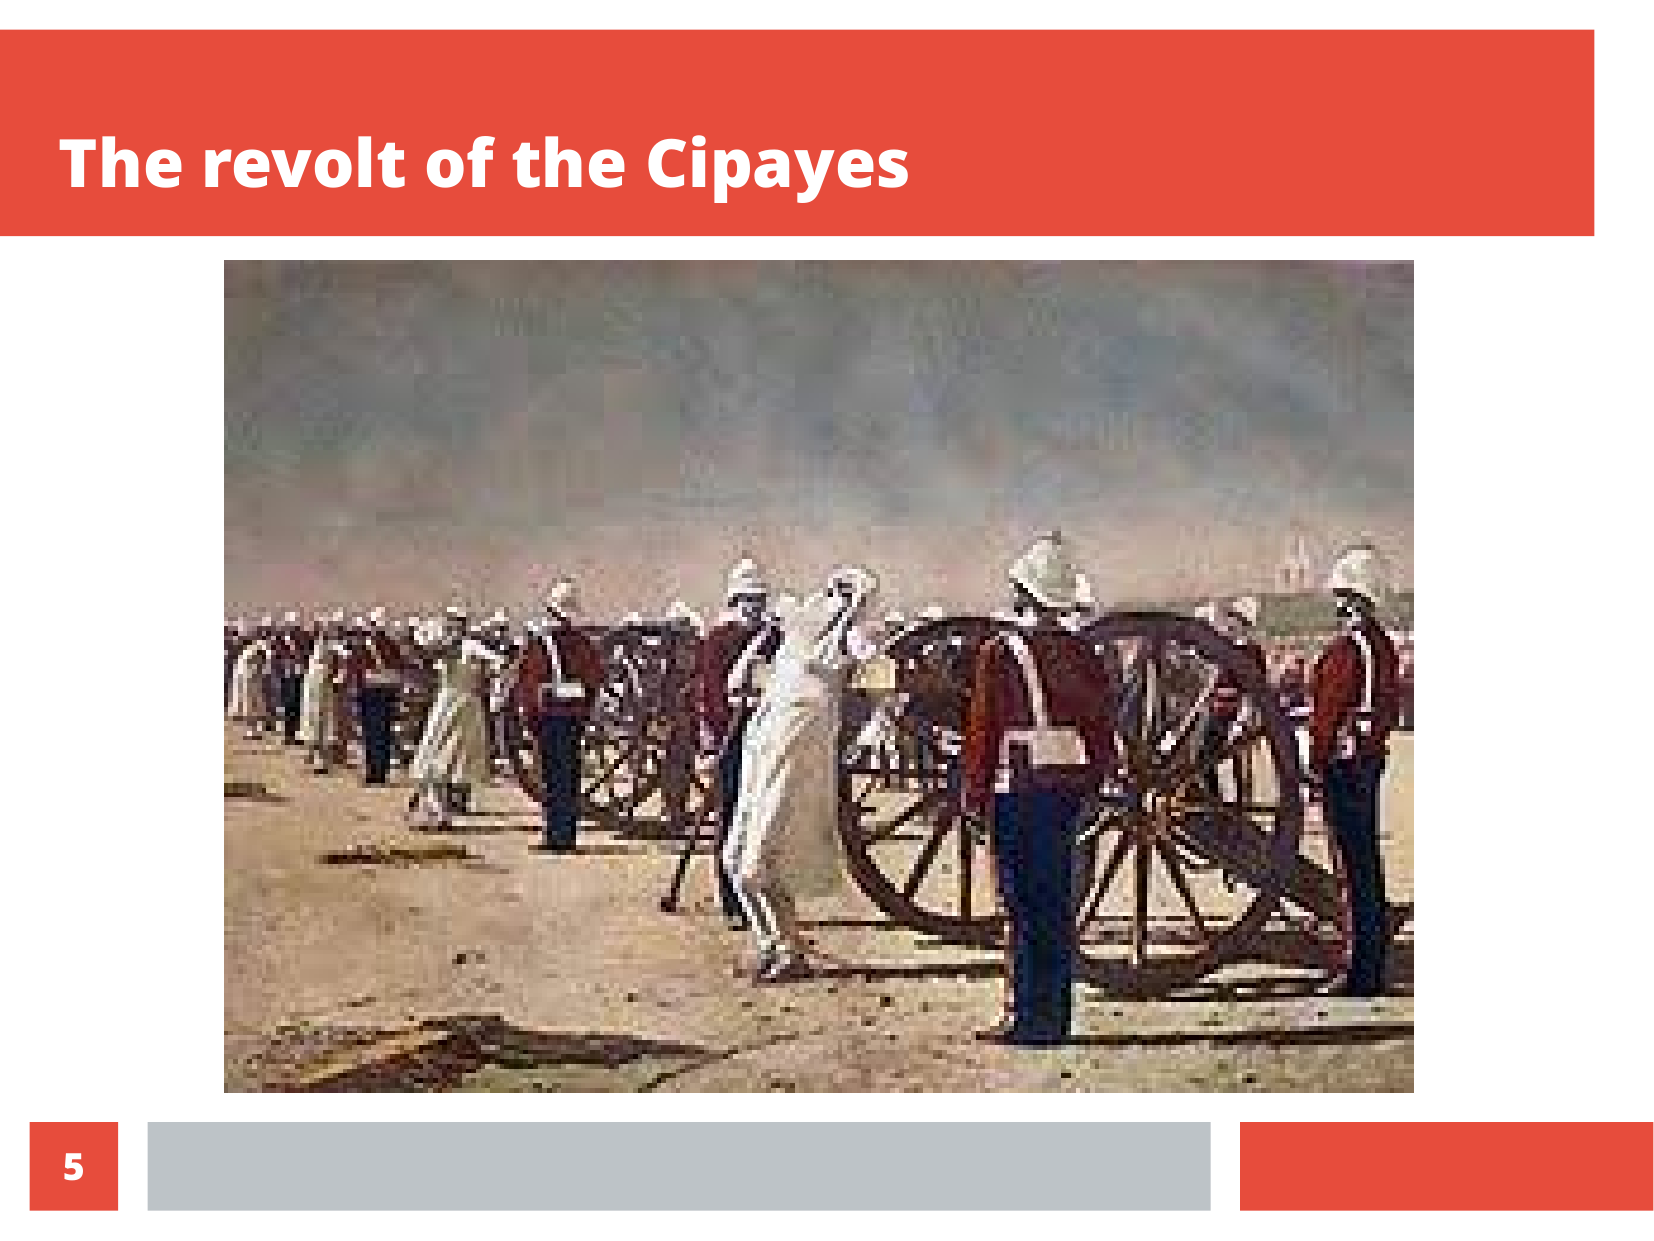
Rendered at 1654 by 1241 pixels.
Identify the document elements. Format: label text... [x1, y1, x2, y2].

title The revolt of the Cipayes [59, 59, 1595, 207]
picture [224, 260, 1414, 1093]
